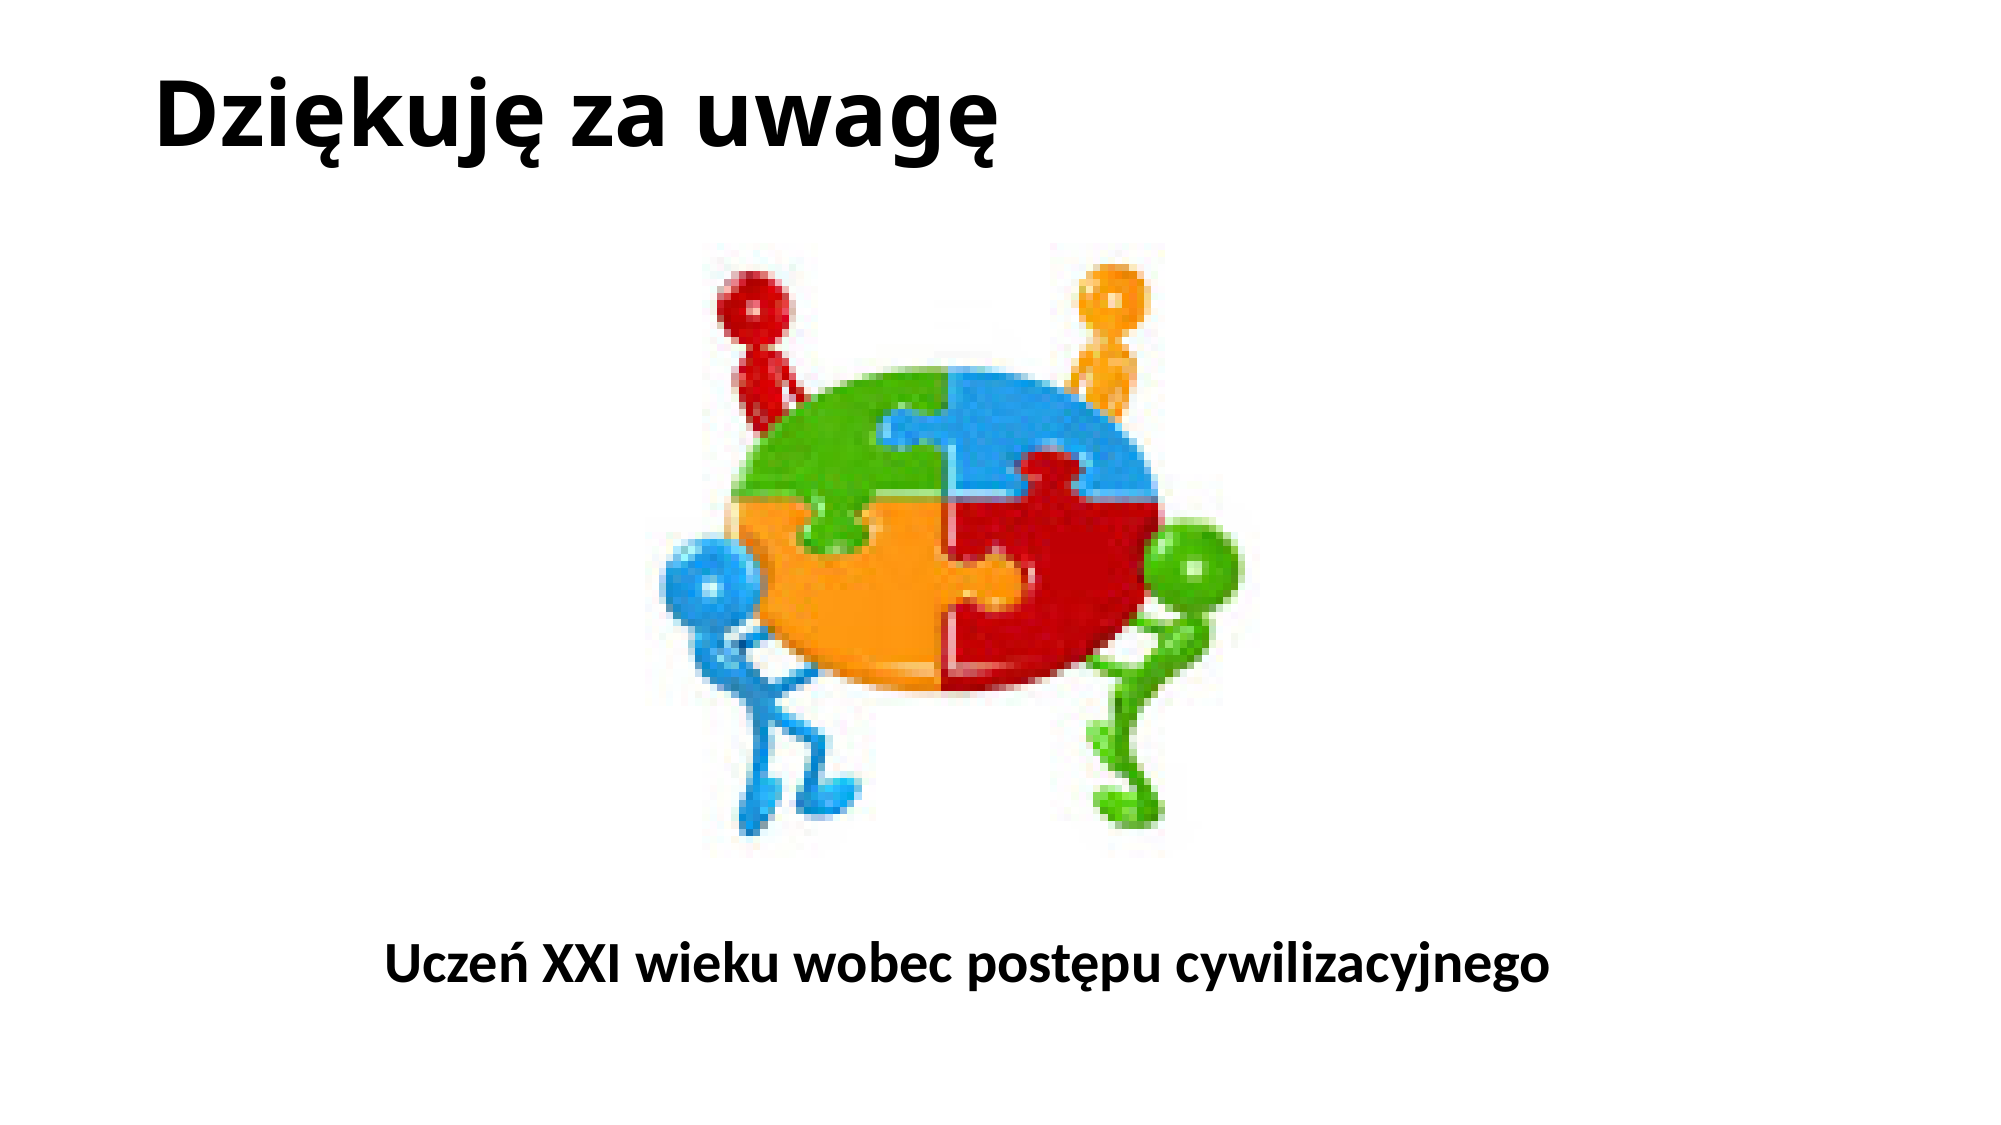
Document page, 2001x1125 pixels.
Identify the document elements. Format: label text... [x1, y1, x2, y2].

title Dziękuję za uwagę [137, 59, 1863, 278]
picture [645, 243, 1260, 858]
text_box Uczeń XXI wieku wobec postępu cywilizacyjnego [249, 916, 1694, 1002]
